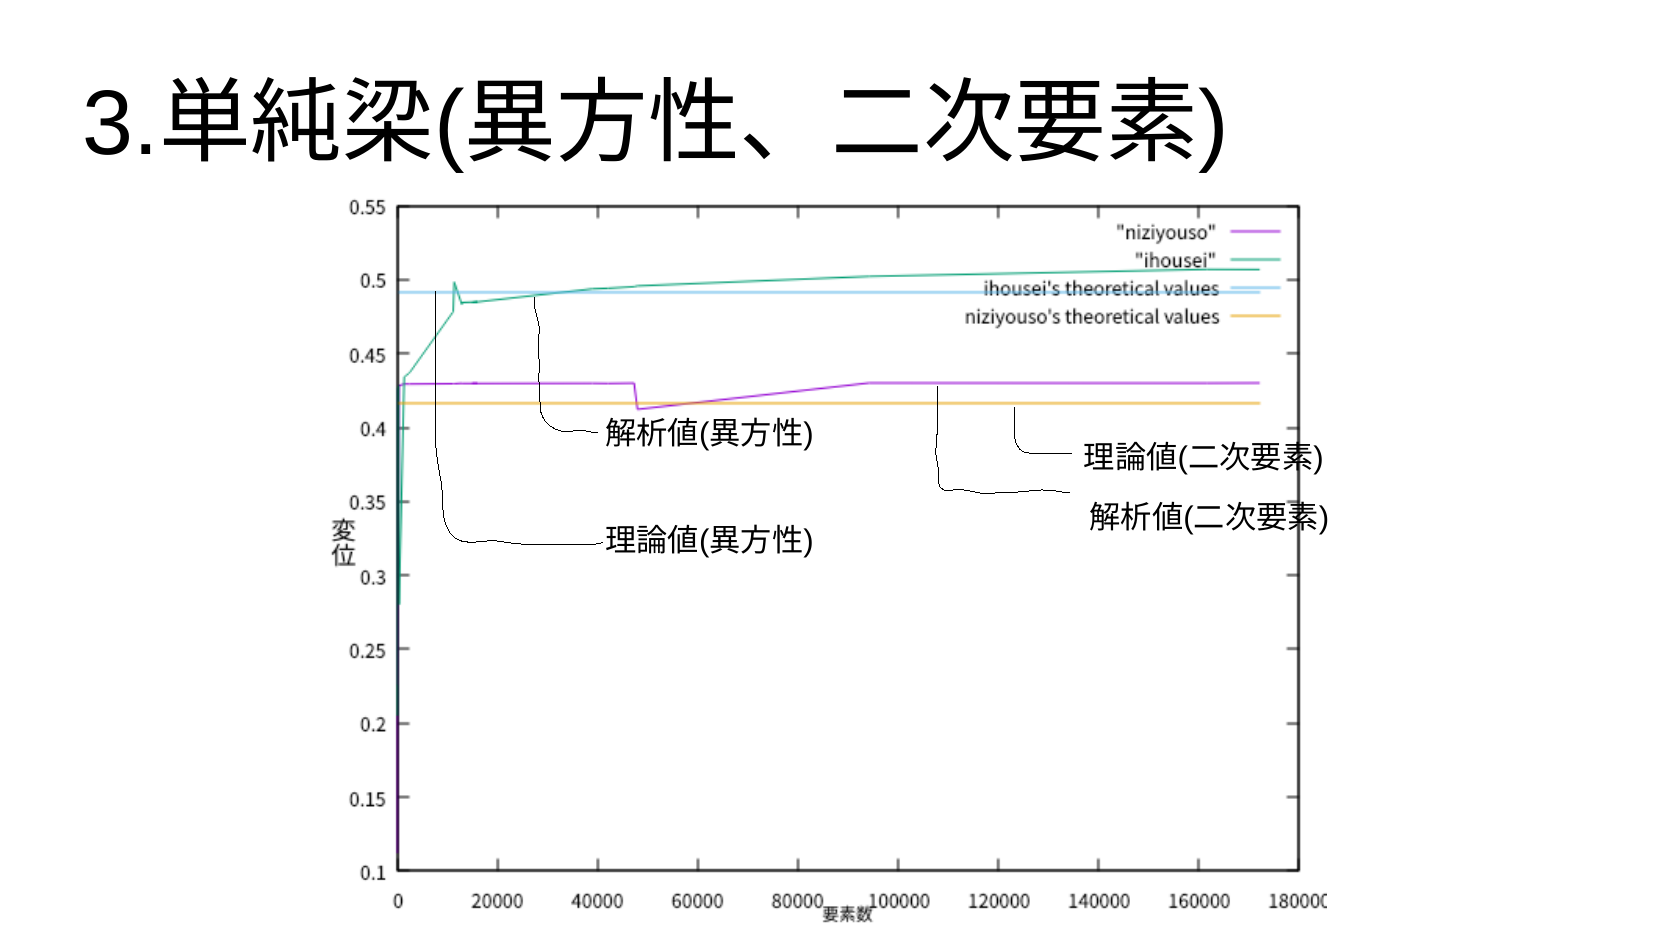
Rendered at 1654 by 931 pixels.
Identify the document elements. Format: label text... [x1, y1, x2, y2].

text_box 解析値(二次要素) [1074, 485, 1345, 546]
text_box 理論値(異方性) [590, 507, 829, 568]
text_box 理論値(二次要素) [1069, 425, 1339, 486]
title 3.単純梁(異方性、二次要素) [82, 37, 1571, 193]
text_box 解析値(異方性) [590, 400, 829, 461]
picture [326, 177, 1327, 927]
